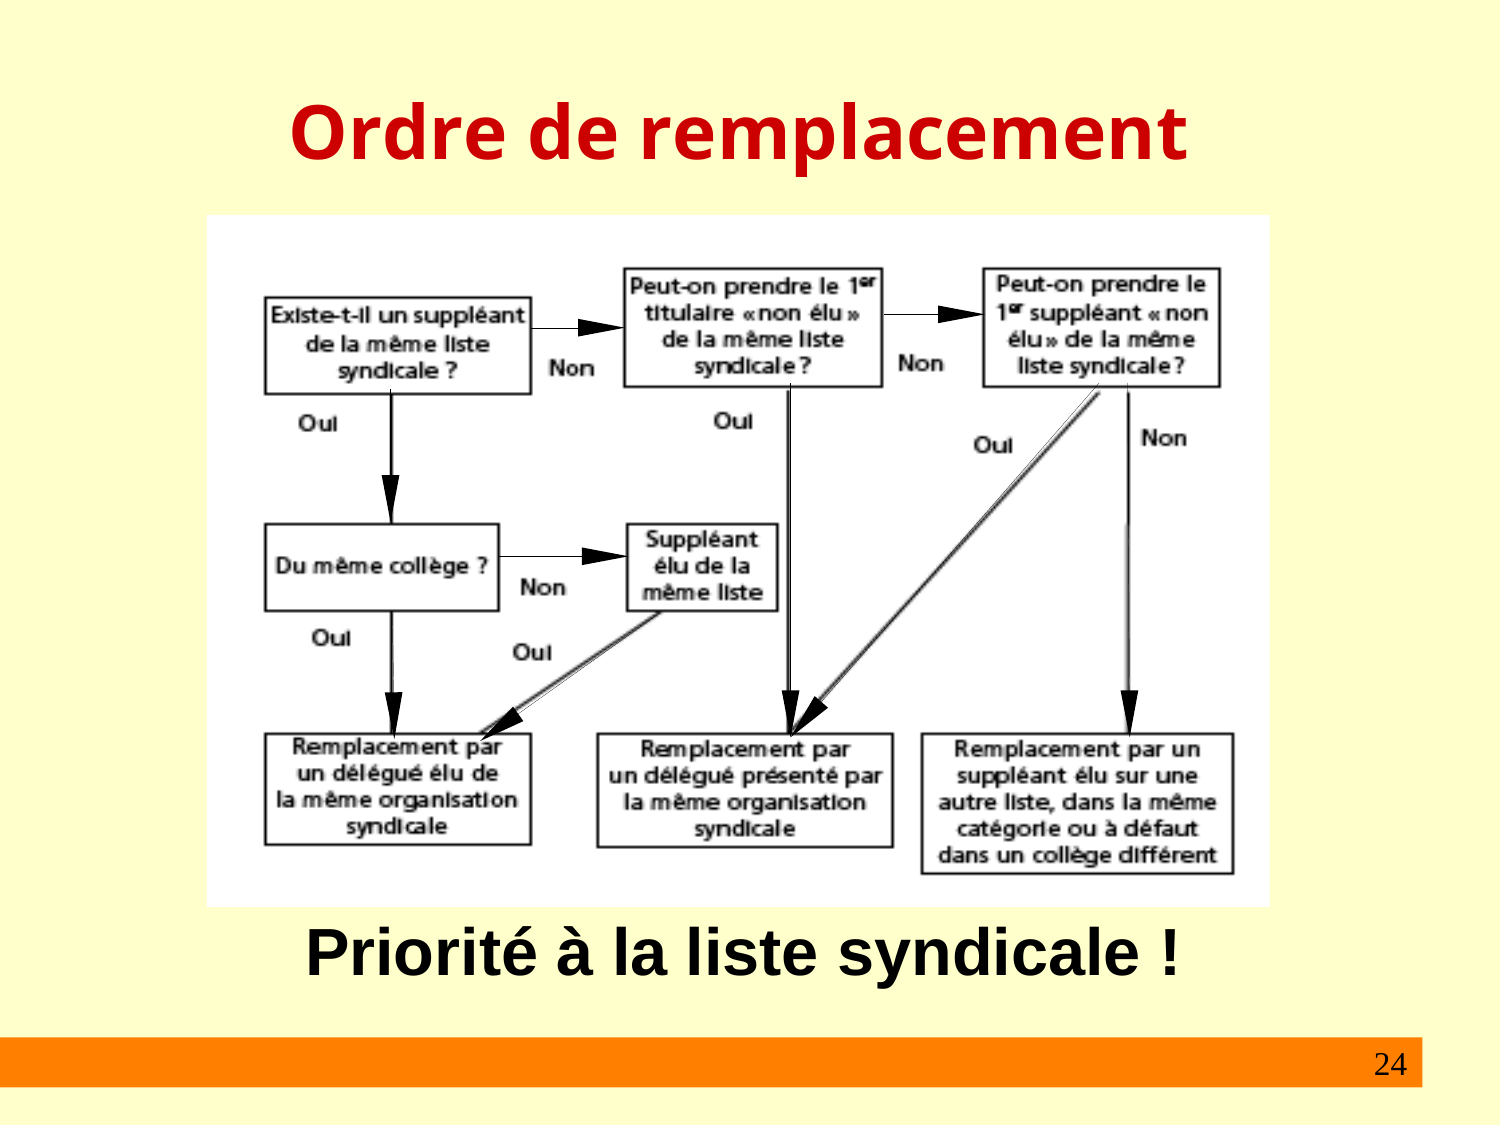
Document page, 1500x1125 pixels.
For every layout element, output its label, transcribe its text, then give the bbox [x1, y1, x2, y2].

text_box <numéro> [0, 1037, 1423, 1088]
picture [206, 215, 1270, 907]
list Priorité à la liste syndicale ! [59, 914, 1447, 1004]
title Ordre de remplacement [74, 20, 1423, 255]
